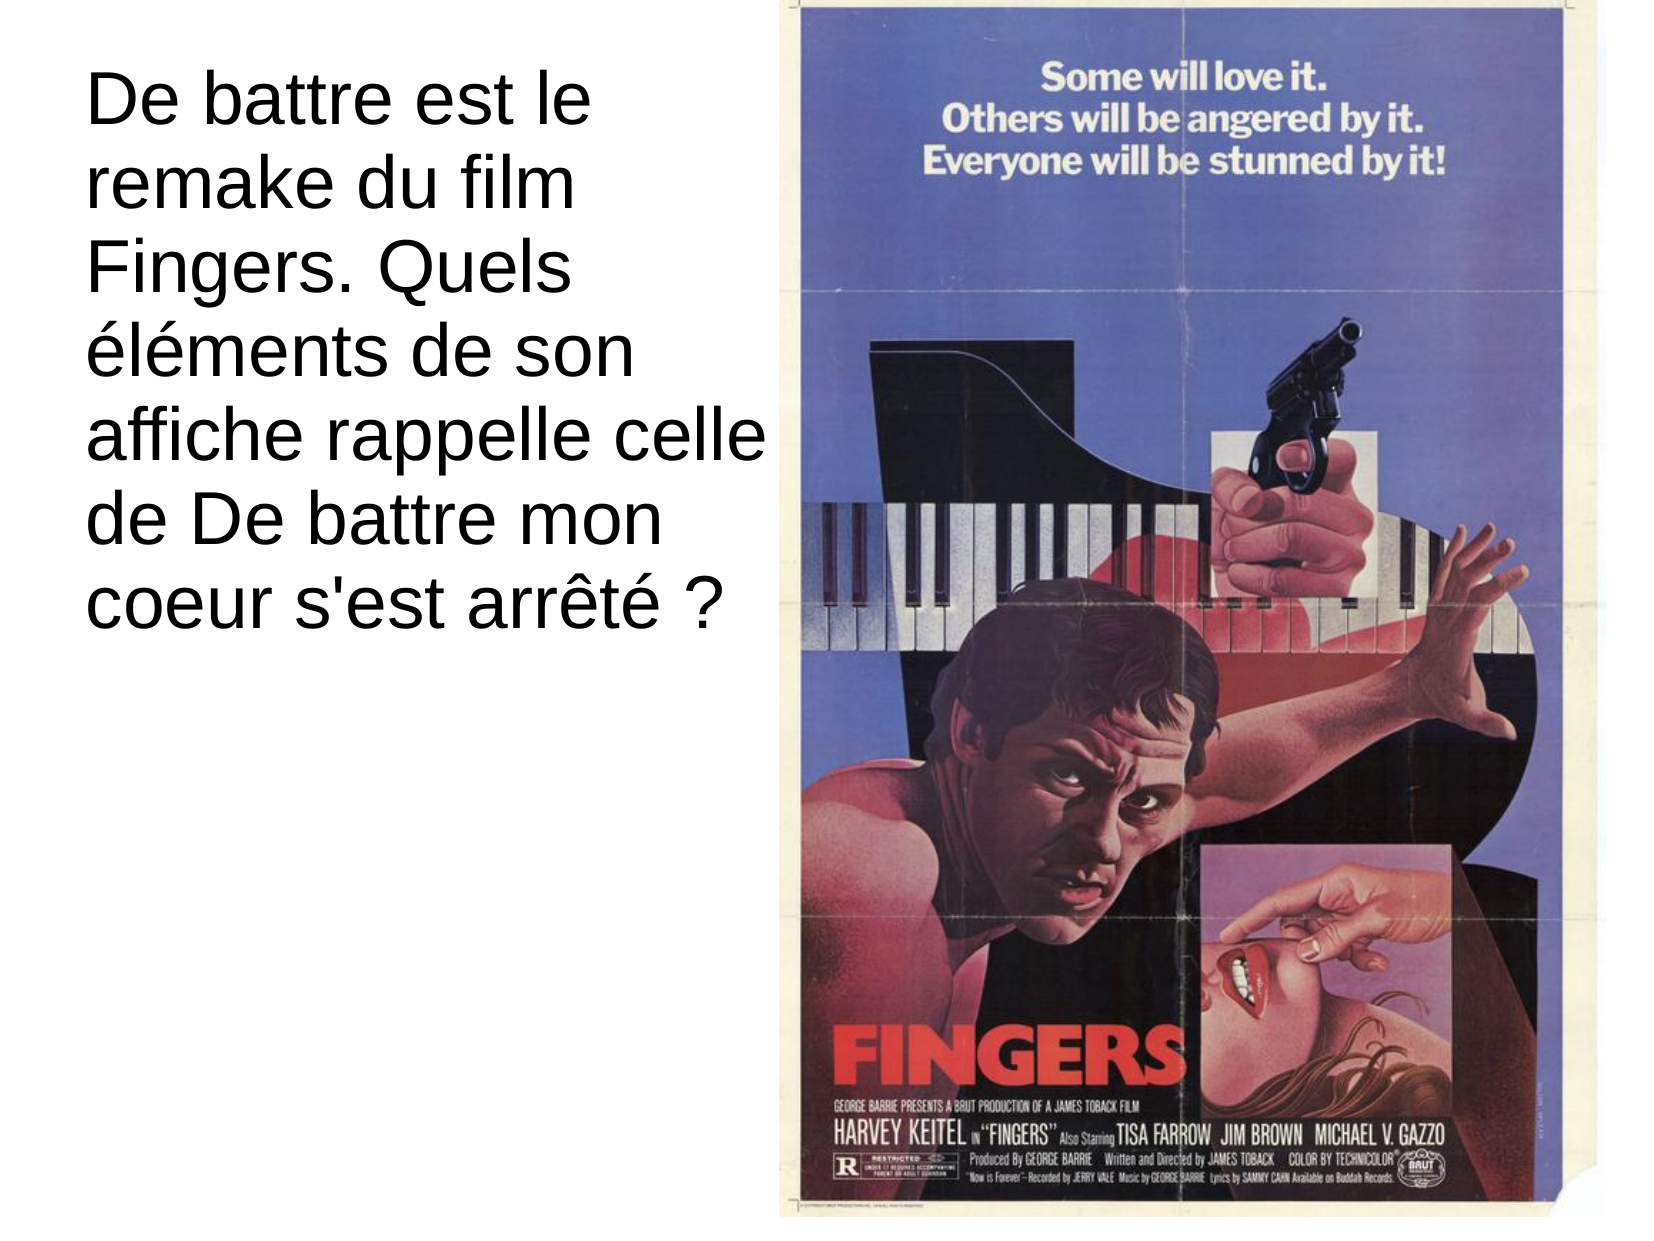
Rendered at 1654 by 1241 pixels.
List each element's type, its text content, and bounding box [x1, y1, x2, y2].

picture [779, 0, 1607, 1217]
text_box De battre est le remake du film Fingers. Quels éléments de son affiche rappelle celle de De battre mon coeur s'est arrêté ? [70, 49, 779, 768]
